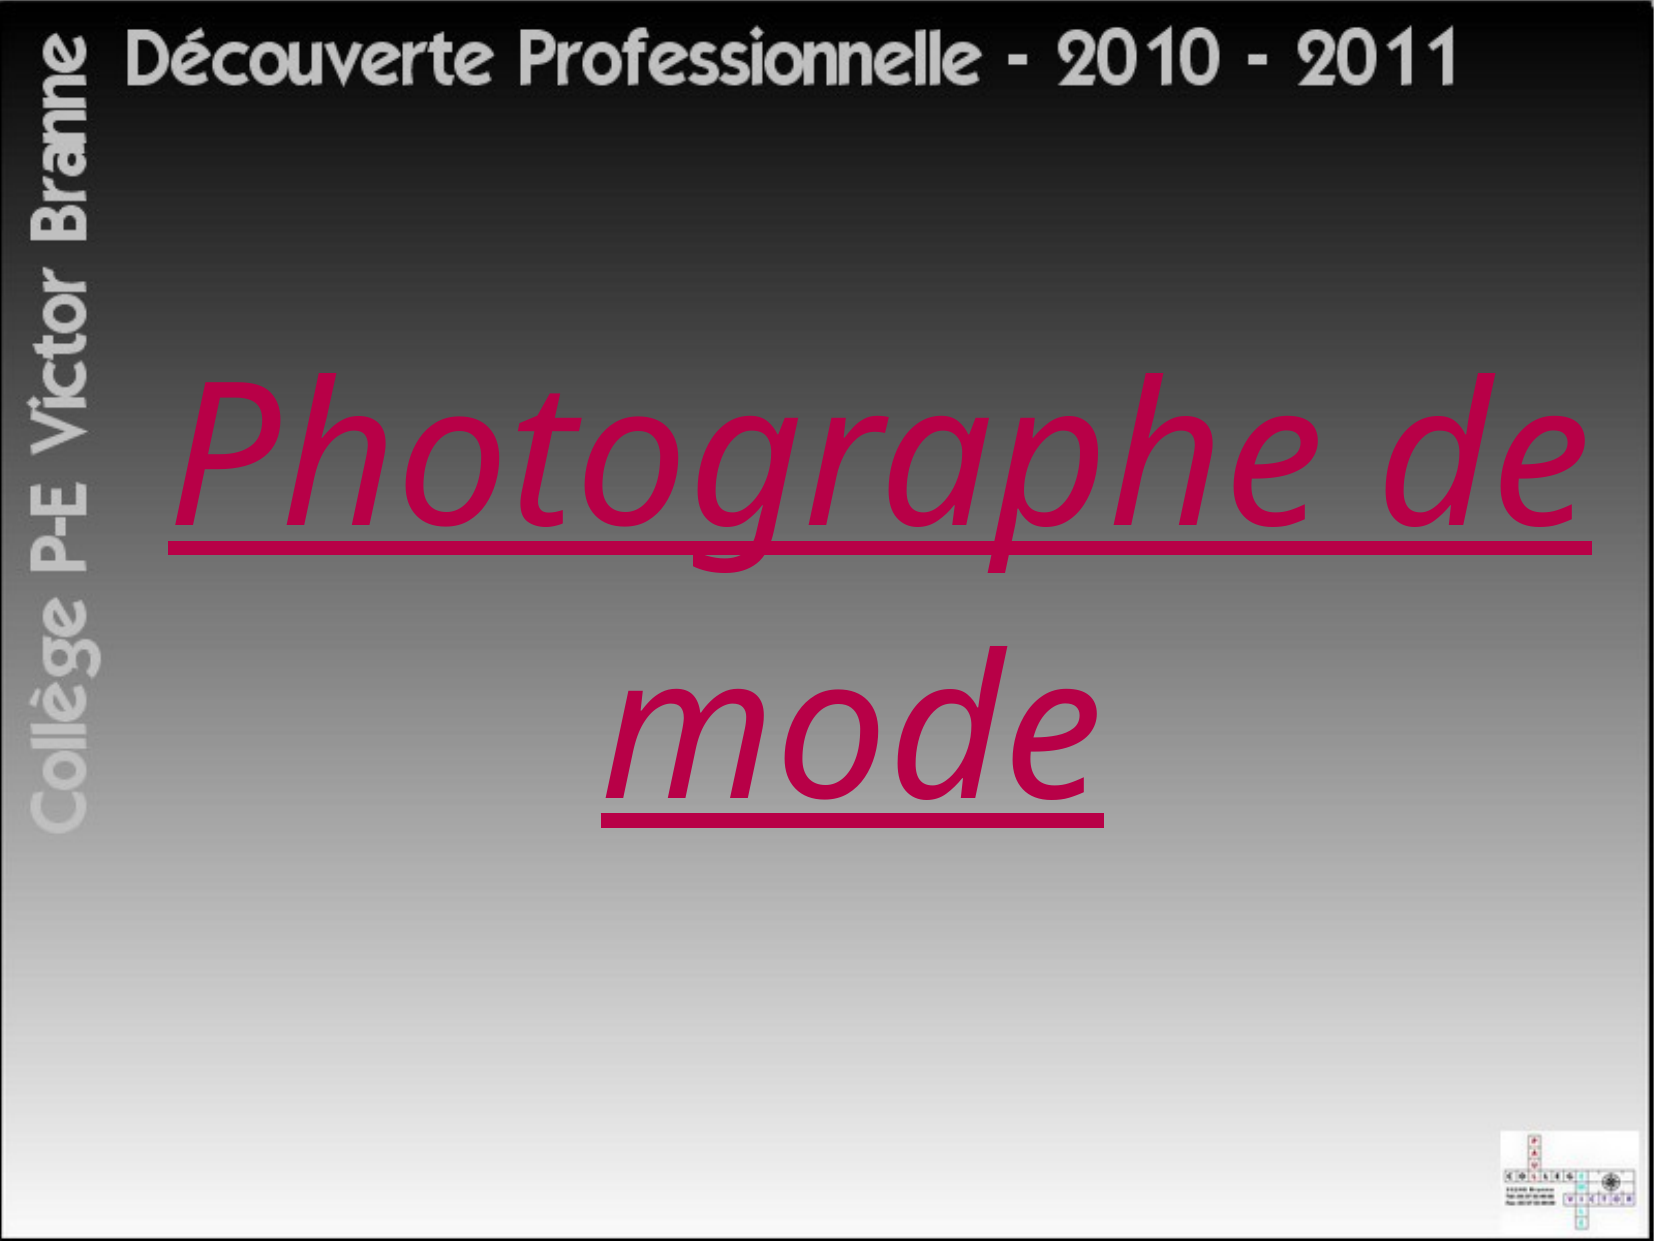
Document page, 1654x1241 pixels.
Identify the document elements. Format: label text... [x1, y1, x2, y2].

picture [0, 0, 1654, 1241]
title Photographe de mode [135, 236, 1625, 709]
